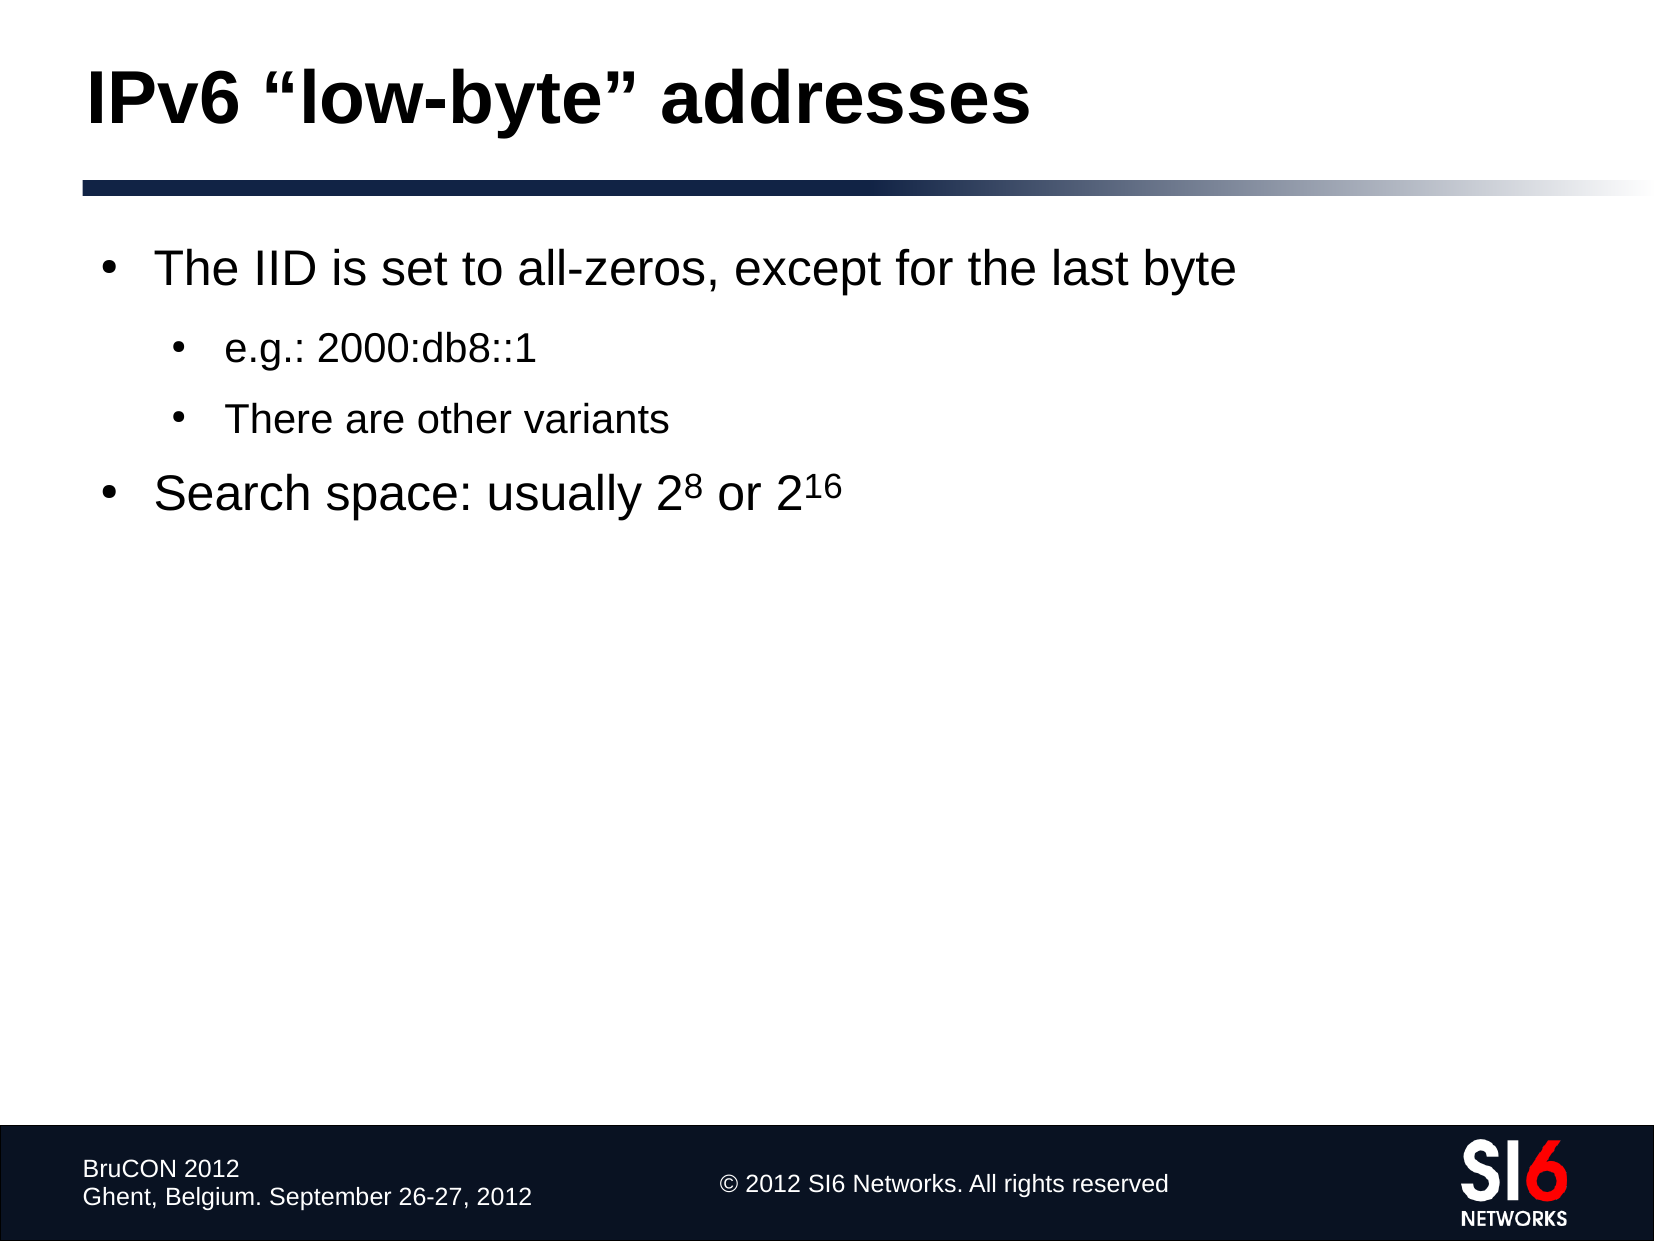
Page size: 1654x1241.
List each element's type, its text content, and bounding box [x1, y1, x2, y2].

picture [1461, 1139, 1567, 1226]
list The IID is set to all-zeros, except for the last byte e.g.: 2000:db8::1 There are other variants Search space: usually 28 or 216 [82, 240, 1571, 1059]
title IPv6 “low-byte” addresses [86, 30, 1576, 166]
